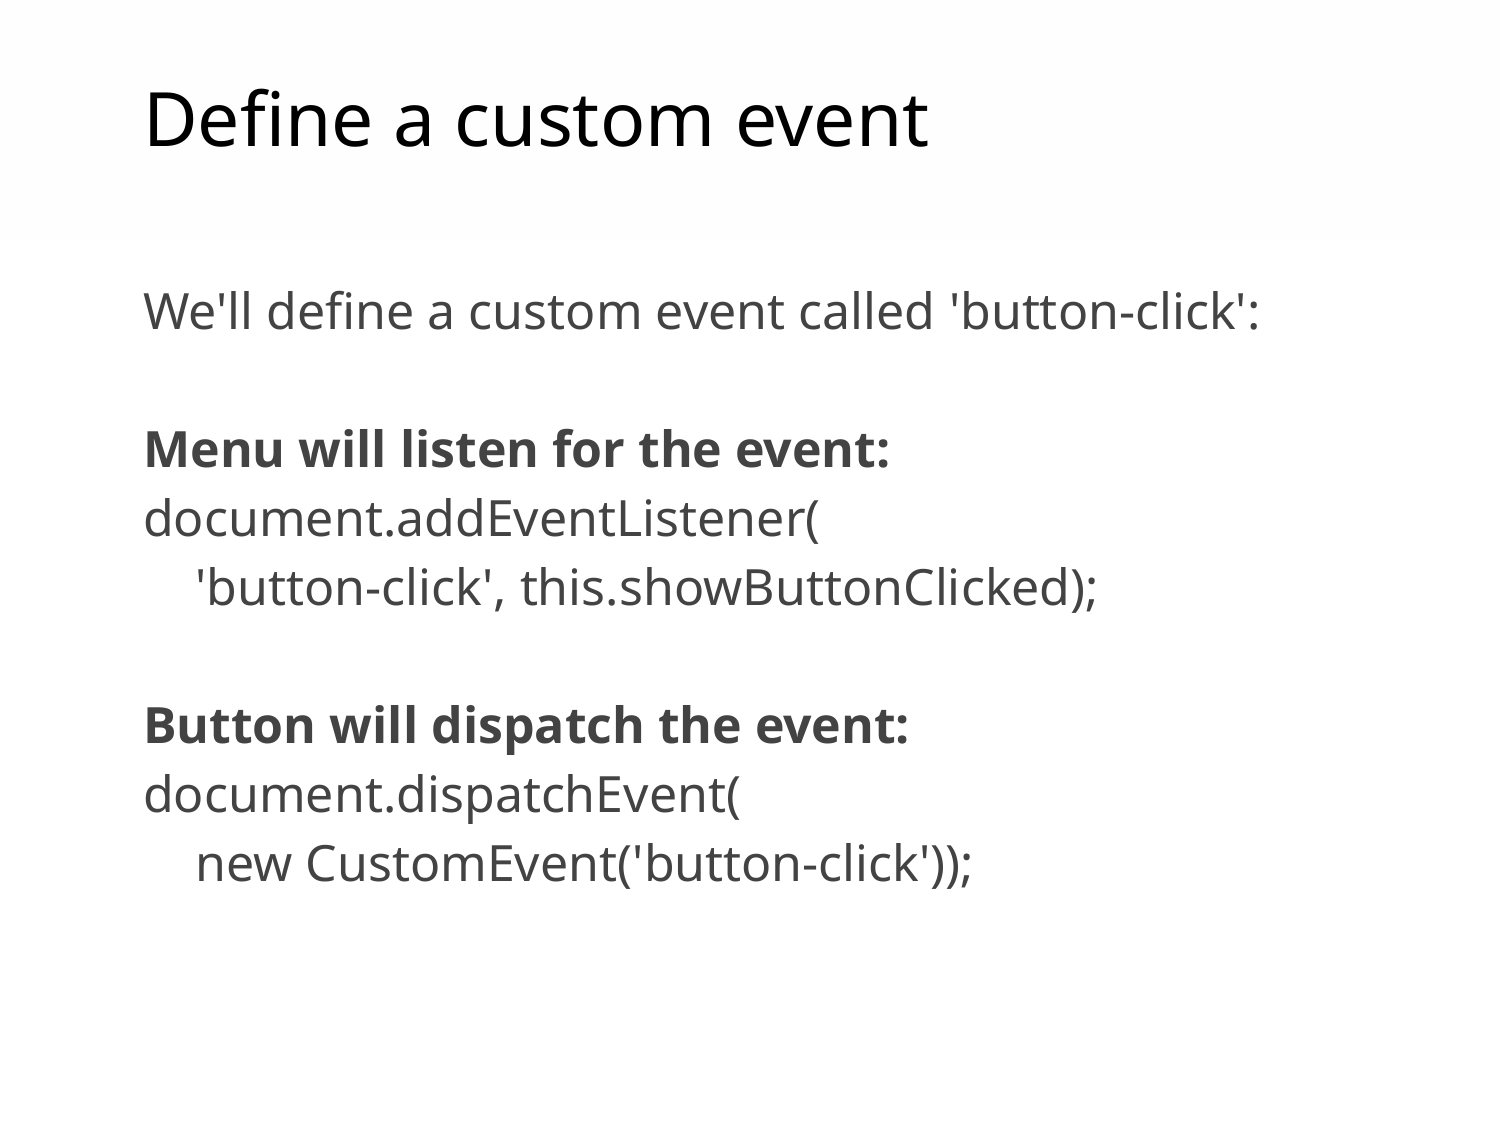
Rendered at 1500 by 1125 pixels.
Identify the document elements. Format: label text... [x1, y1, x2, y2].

title Define a custom event [128, 56, 1372, 183]
list We'll define a custom event called 'button-click': Menu will listen for the event: document.addEventListener( 'button-click', this.showButtonClicked); Button will dispatch the event: document.dispatchEvent( new CustomEvent('button-click')); [128, 255, 1372, 1004]
